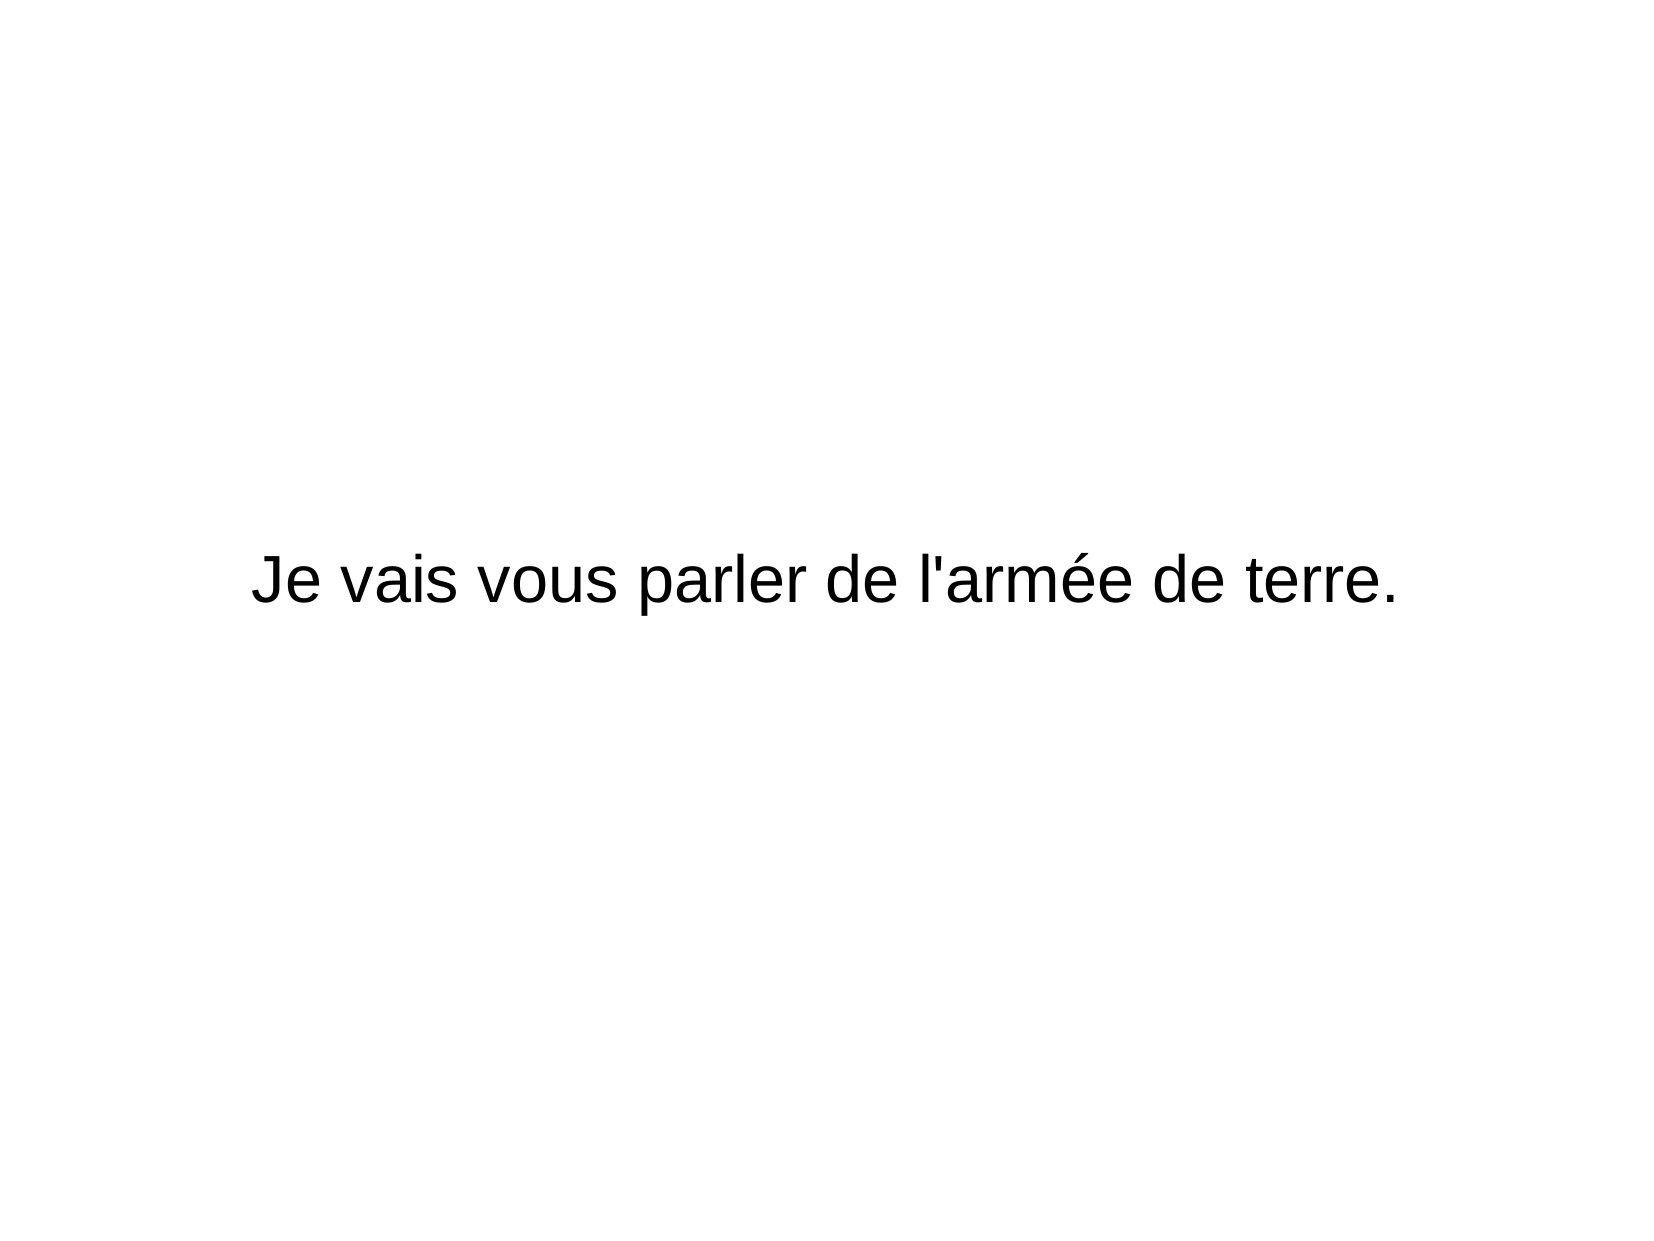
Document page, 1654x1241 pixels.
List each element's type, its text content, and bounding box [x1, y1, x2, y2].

subtitle Je vais vous parler de l'armée de terre. [82, 49, 1571, 1109]
